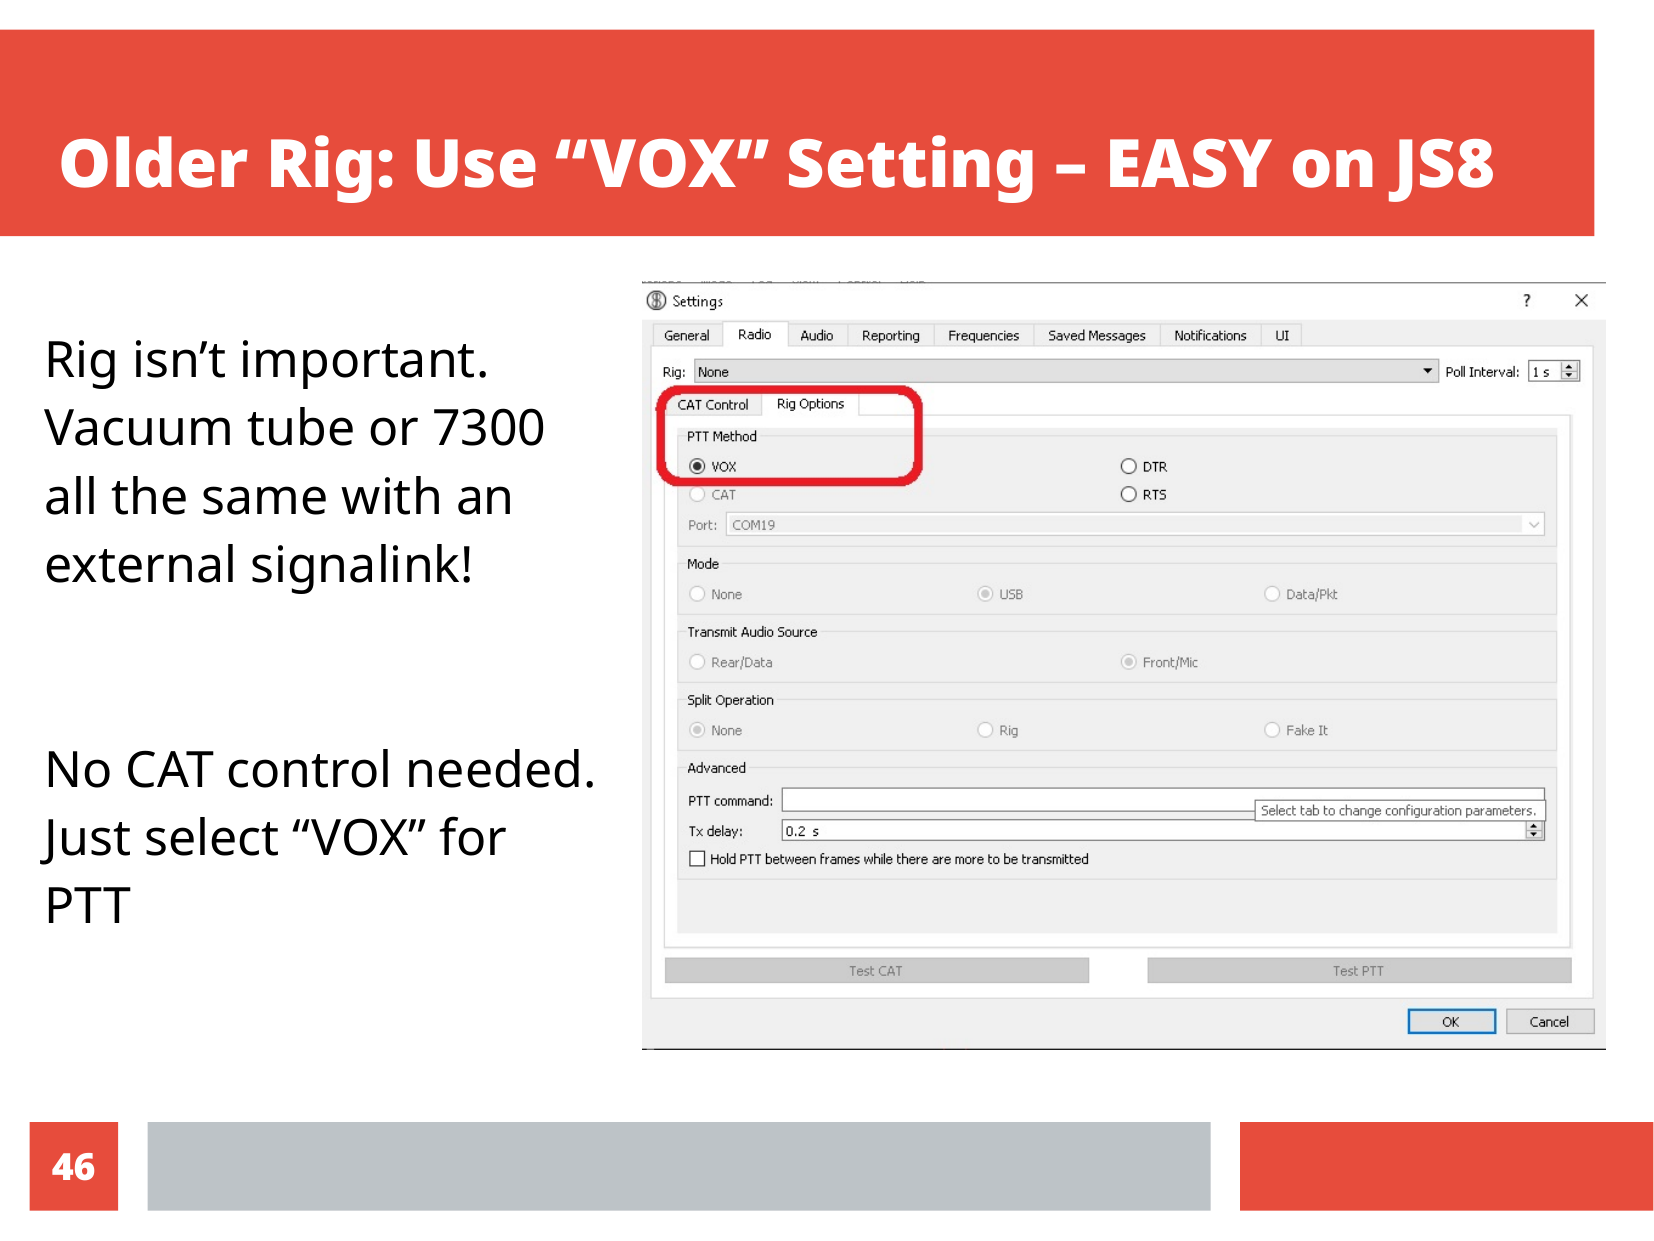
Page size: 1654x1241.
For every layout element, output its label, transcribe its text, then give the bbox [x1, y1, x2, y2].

text_box Rig isn’t important. Vacuum tube or 7300 all the same with an external signalink! No CAT control needed. Just select “VOX” for PTT [30, 316, 616, 1027]
title Older Rig: Use “VOX” Setting – EASY on JS8 [59, 59, 1595, 207]
picture [642, 281, 1606, 1051]
